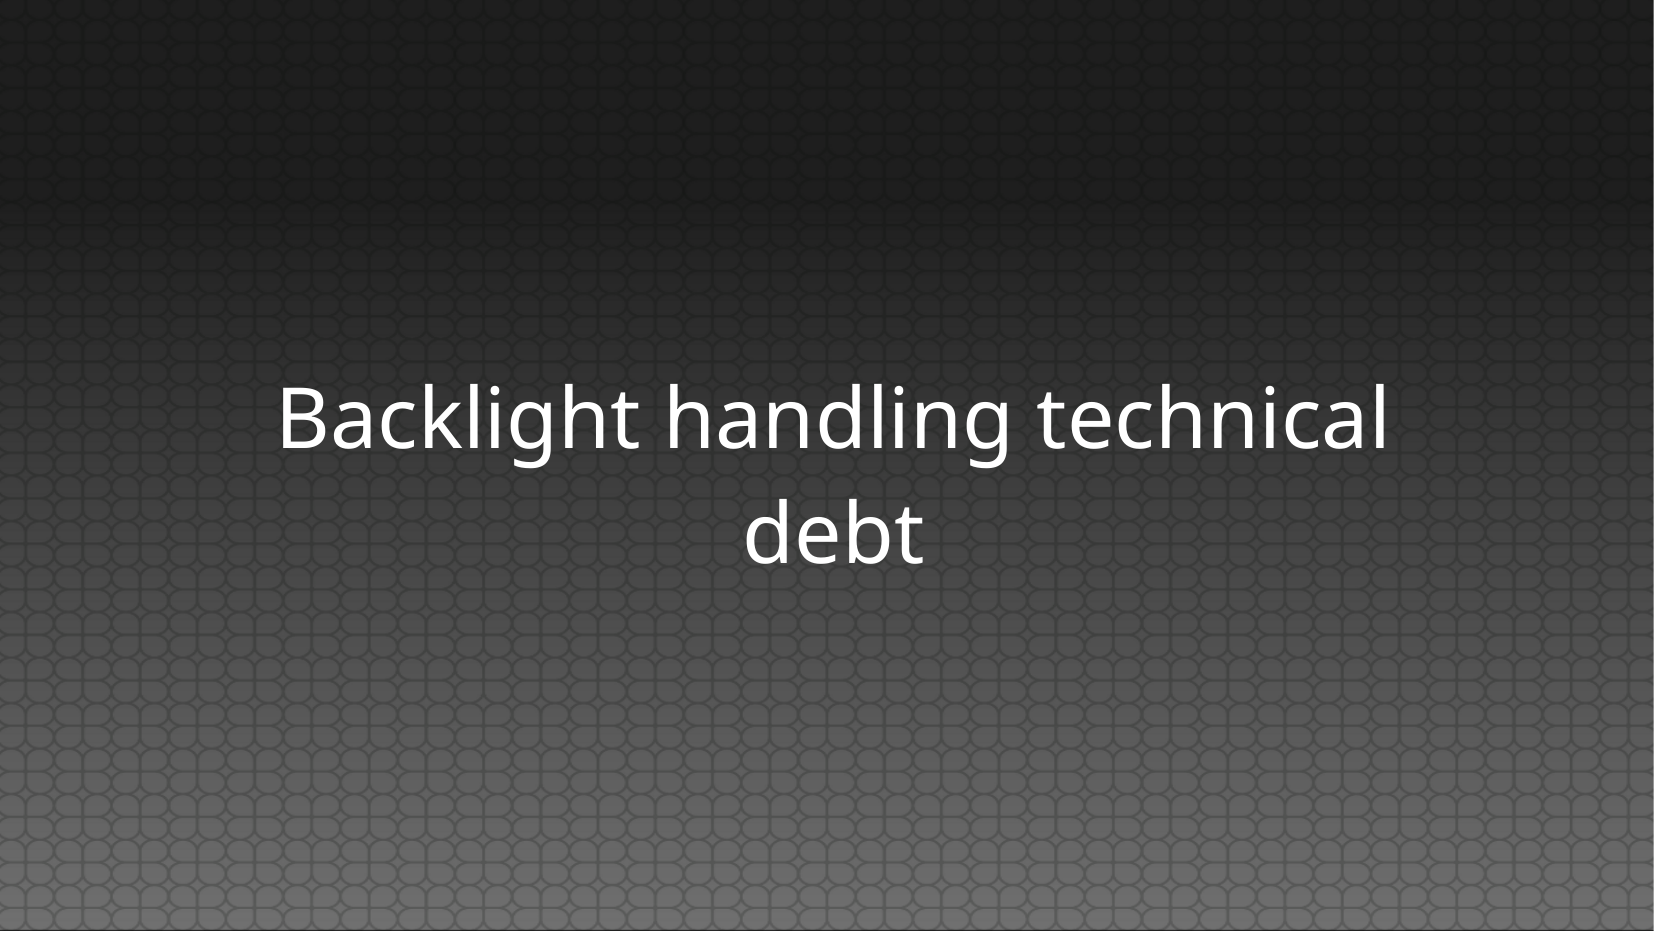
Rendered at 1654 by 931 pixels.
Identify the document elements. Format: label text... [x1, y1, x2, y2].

picture [0, 0, 1654, 931]
title Backlight handling technical debt [244, 231, 1423, 717]
